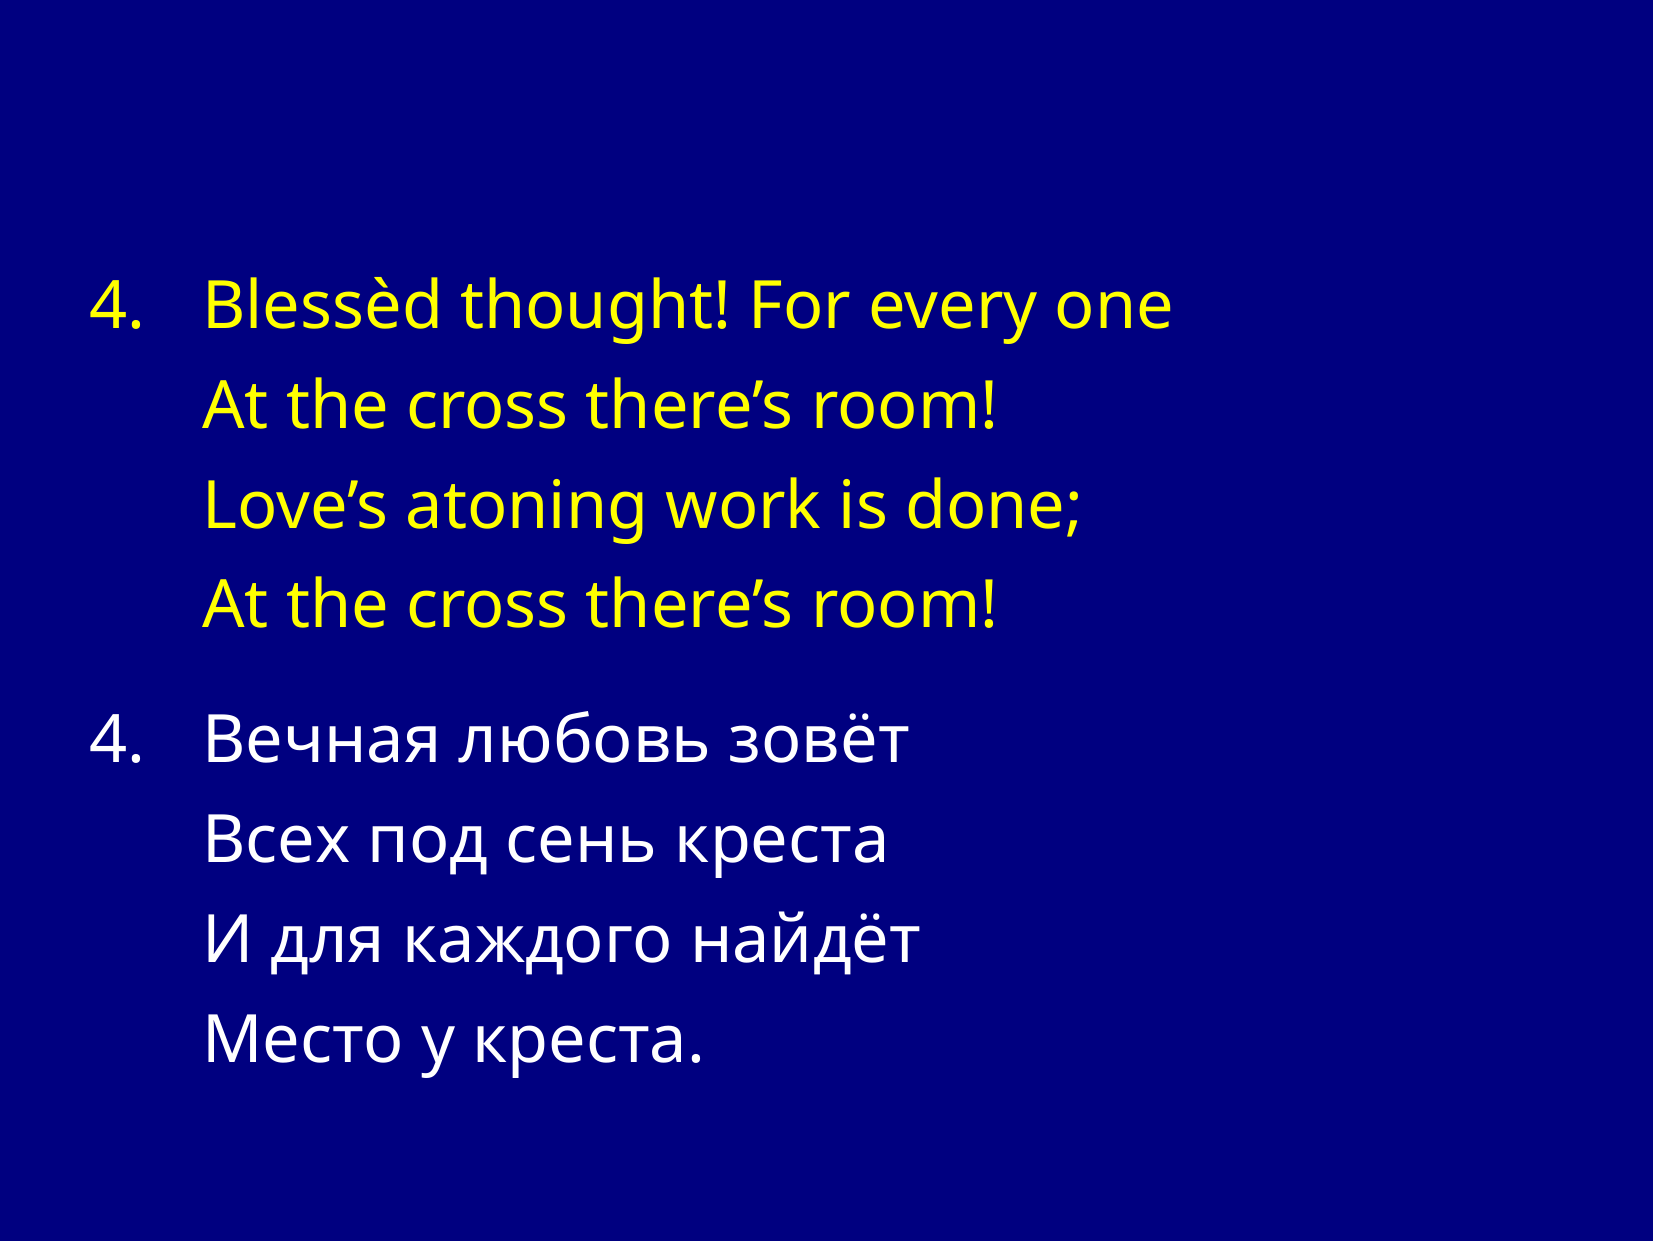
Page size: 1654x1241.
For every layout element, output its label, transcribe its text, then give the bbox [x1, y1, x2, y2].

text_box 4. Blessèd thought! For every one At the cross there’s room! Love’s atoning work is done; At the cross there’s room! [75, 150, 1576, 638]
text_box 4. Вечная любовь зовёт Всех под сень креста И для каждого найдёт Место у креста. [75, 675, 1576, 1163]
